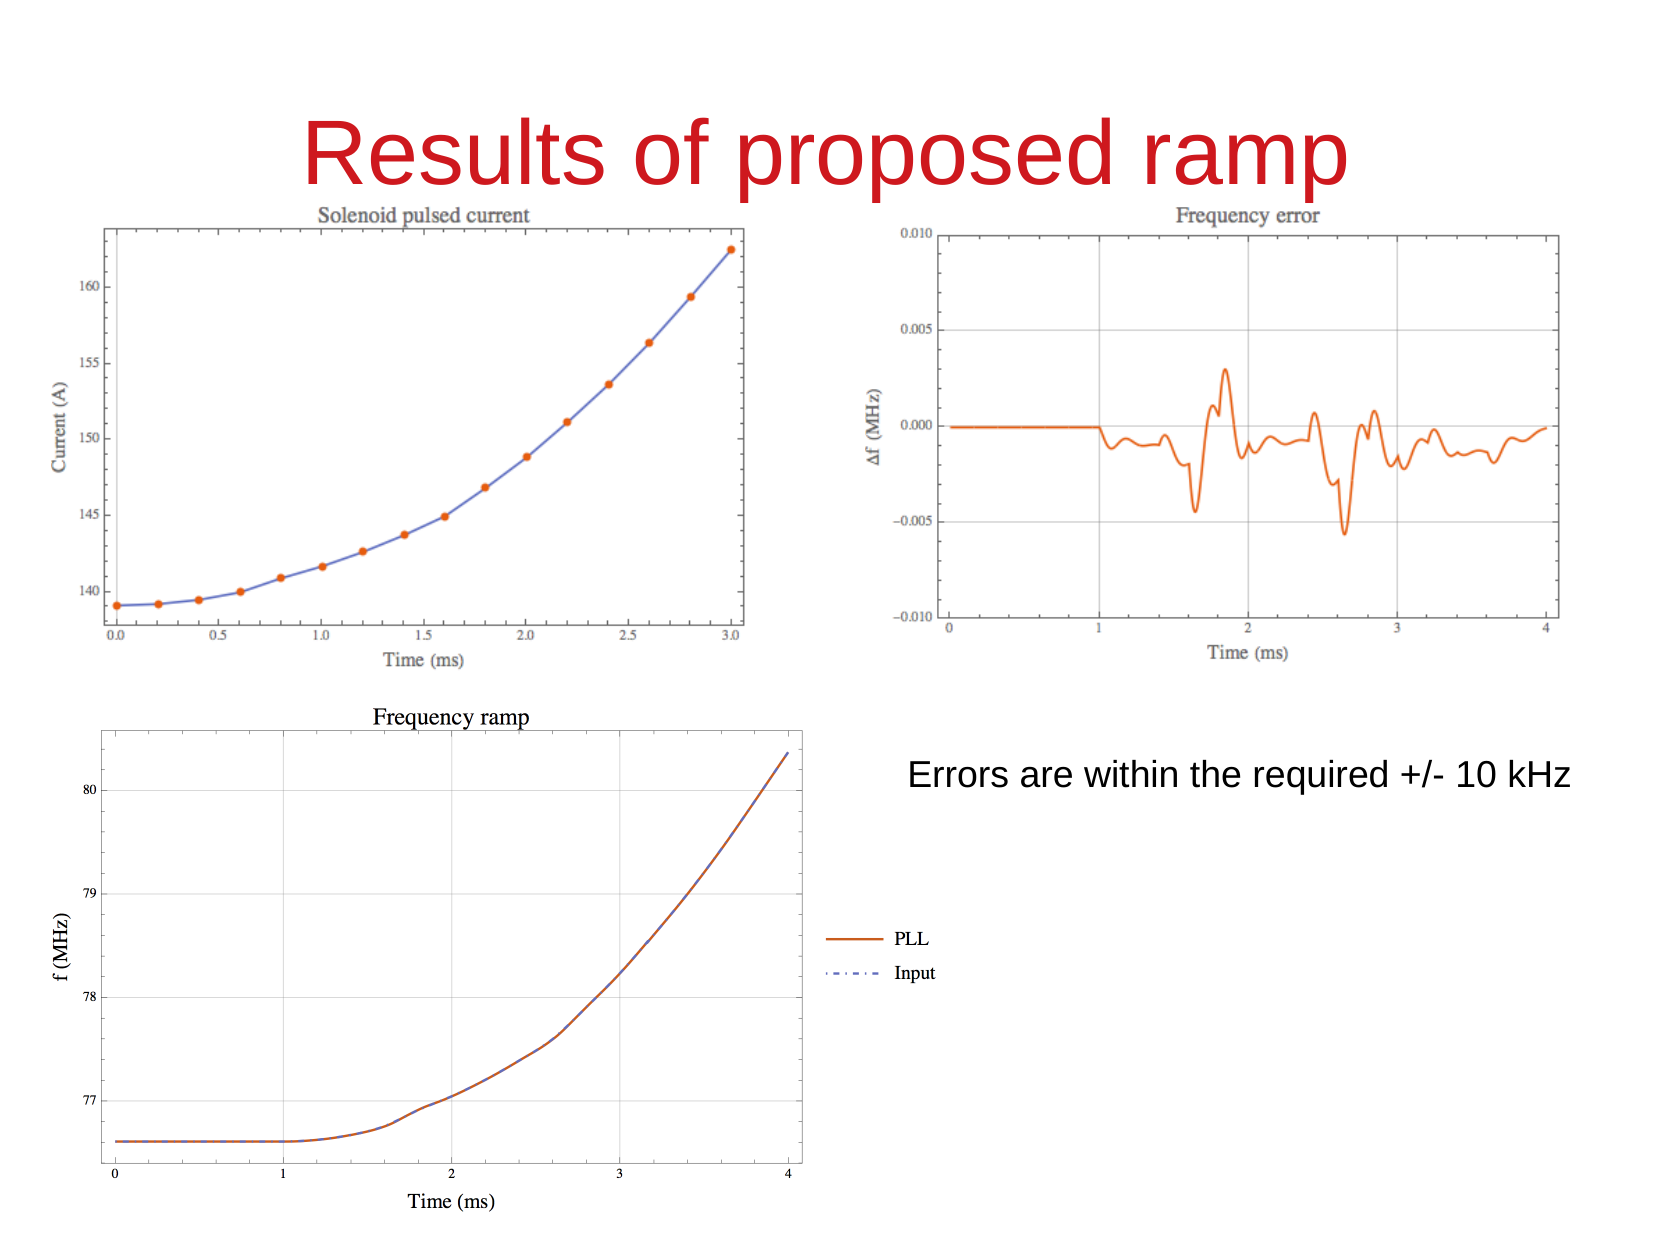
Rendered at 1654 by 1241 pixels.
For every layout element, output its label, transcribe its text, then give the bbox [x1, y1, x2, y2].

title Results of proposed ramp [82, 49, 1571, 257]
picture [51, 702, 946, 1216]
picture [51, 206, 746, 672]
picture [865, 206, 1561, 666]
text_box Errors are within the required +/- 10 kHz [892, 746, 1594, 845]
